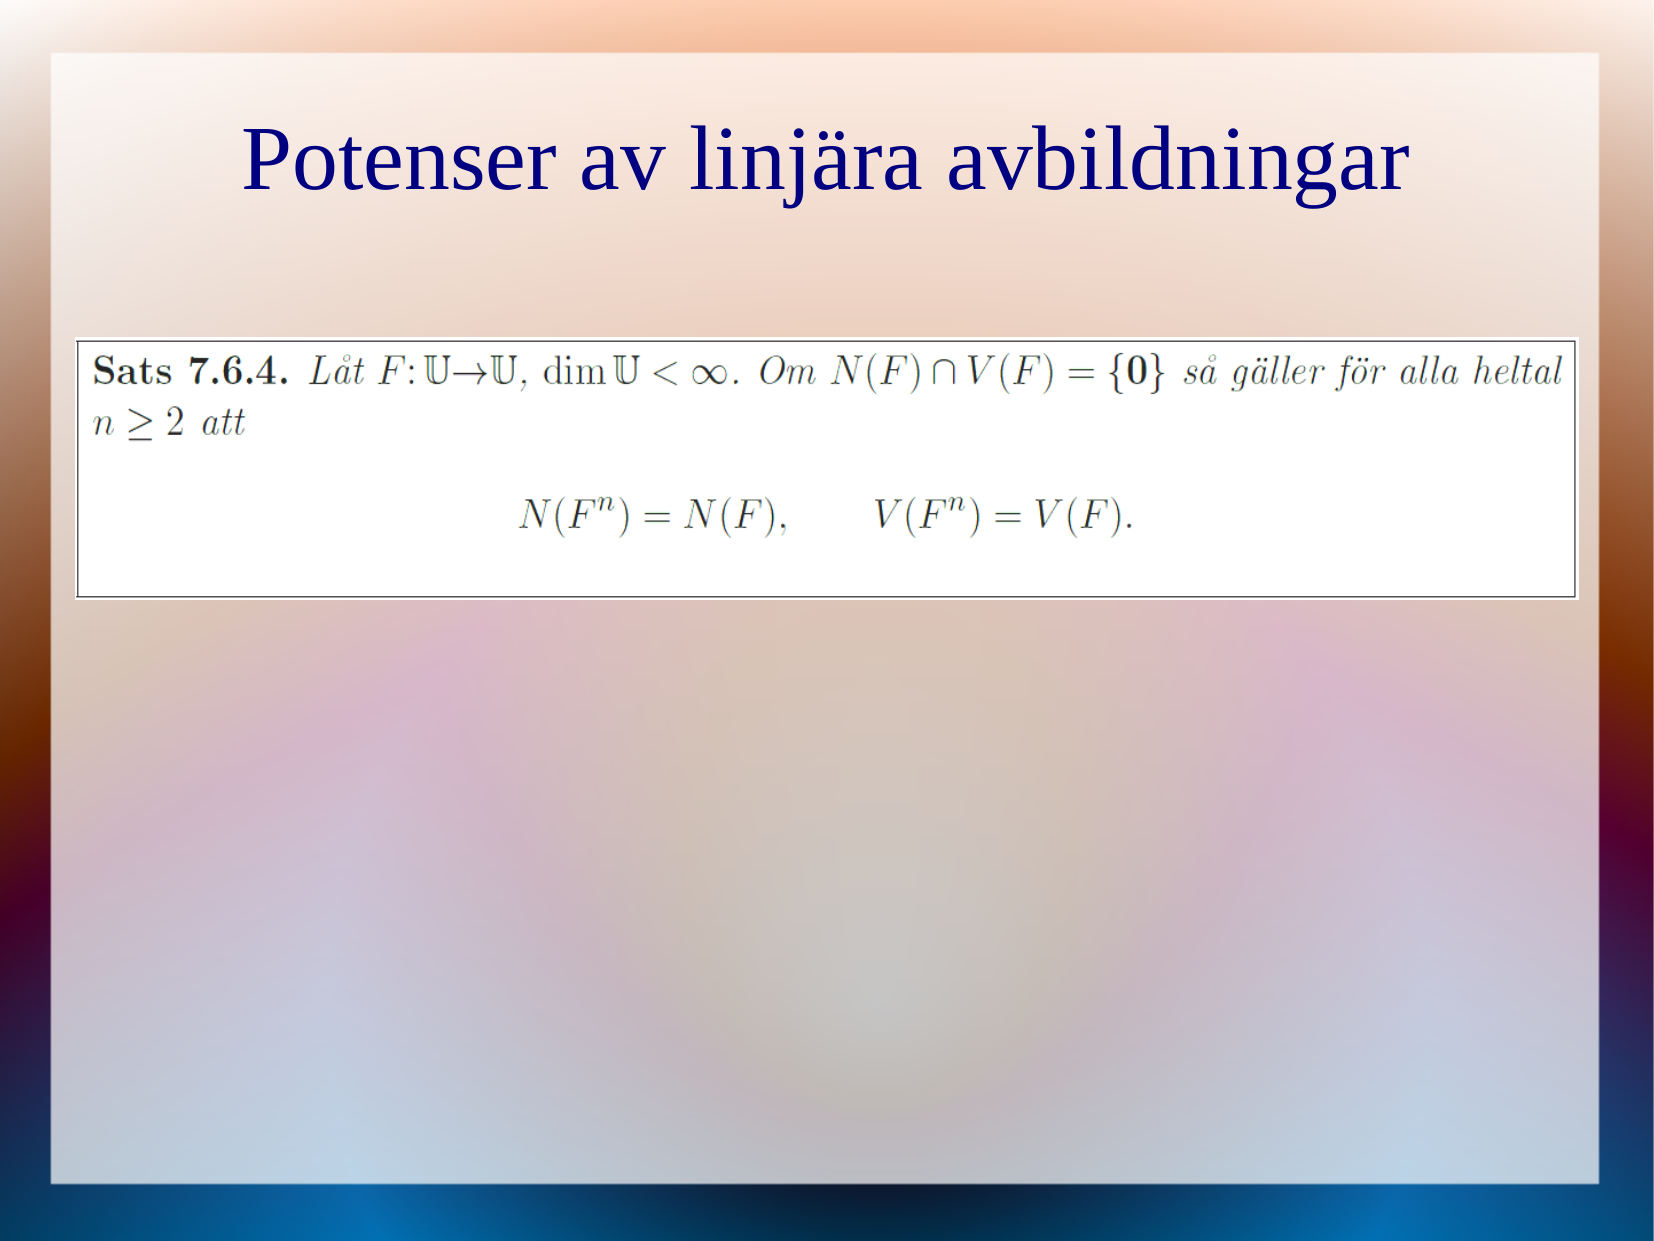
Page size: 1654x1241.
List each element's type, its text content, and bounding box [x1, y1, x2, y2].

picture [0, 0, 1654, 1241]
title Potenser av linjära avbildningar [82, 55, 1571, 263]
